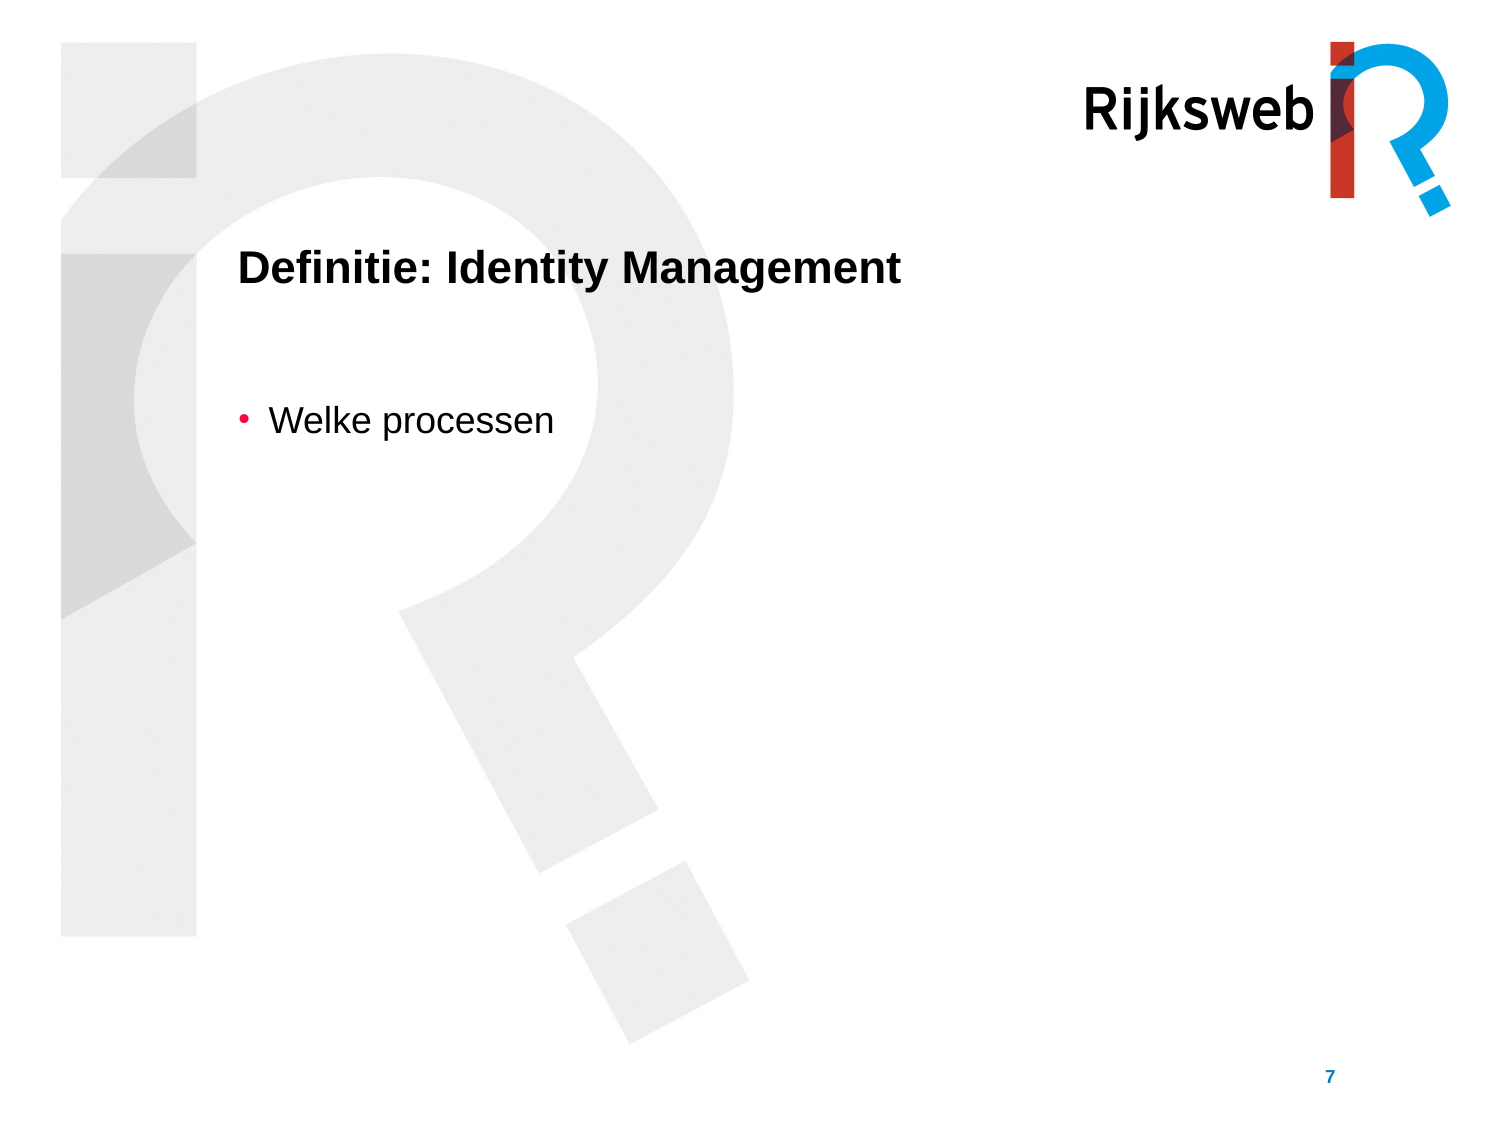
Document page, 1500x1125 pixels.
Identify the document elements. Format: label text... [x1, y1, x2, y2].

list Welke processen [237, 387, 1326, 945]
text_box [1325, 1064, 1393, 1101]
title Definitie: Identity Management [237, 237, 1326, 386]
